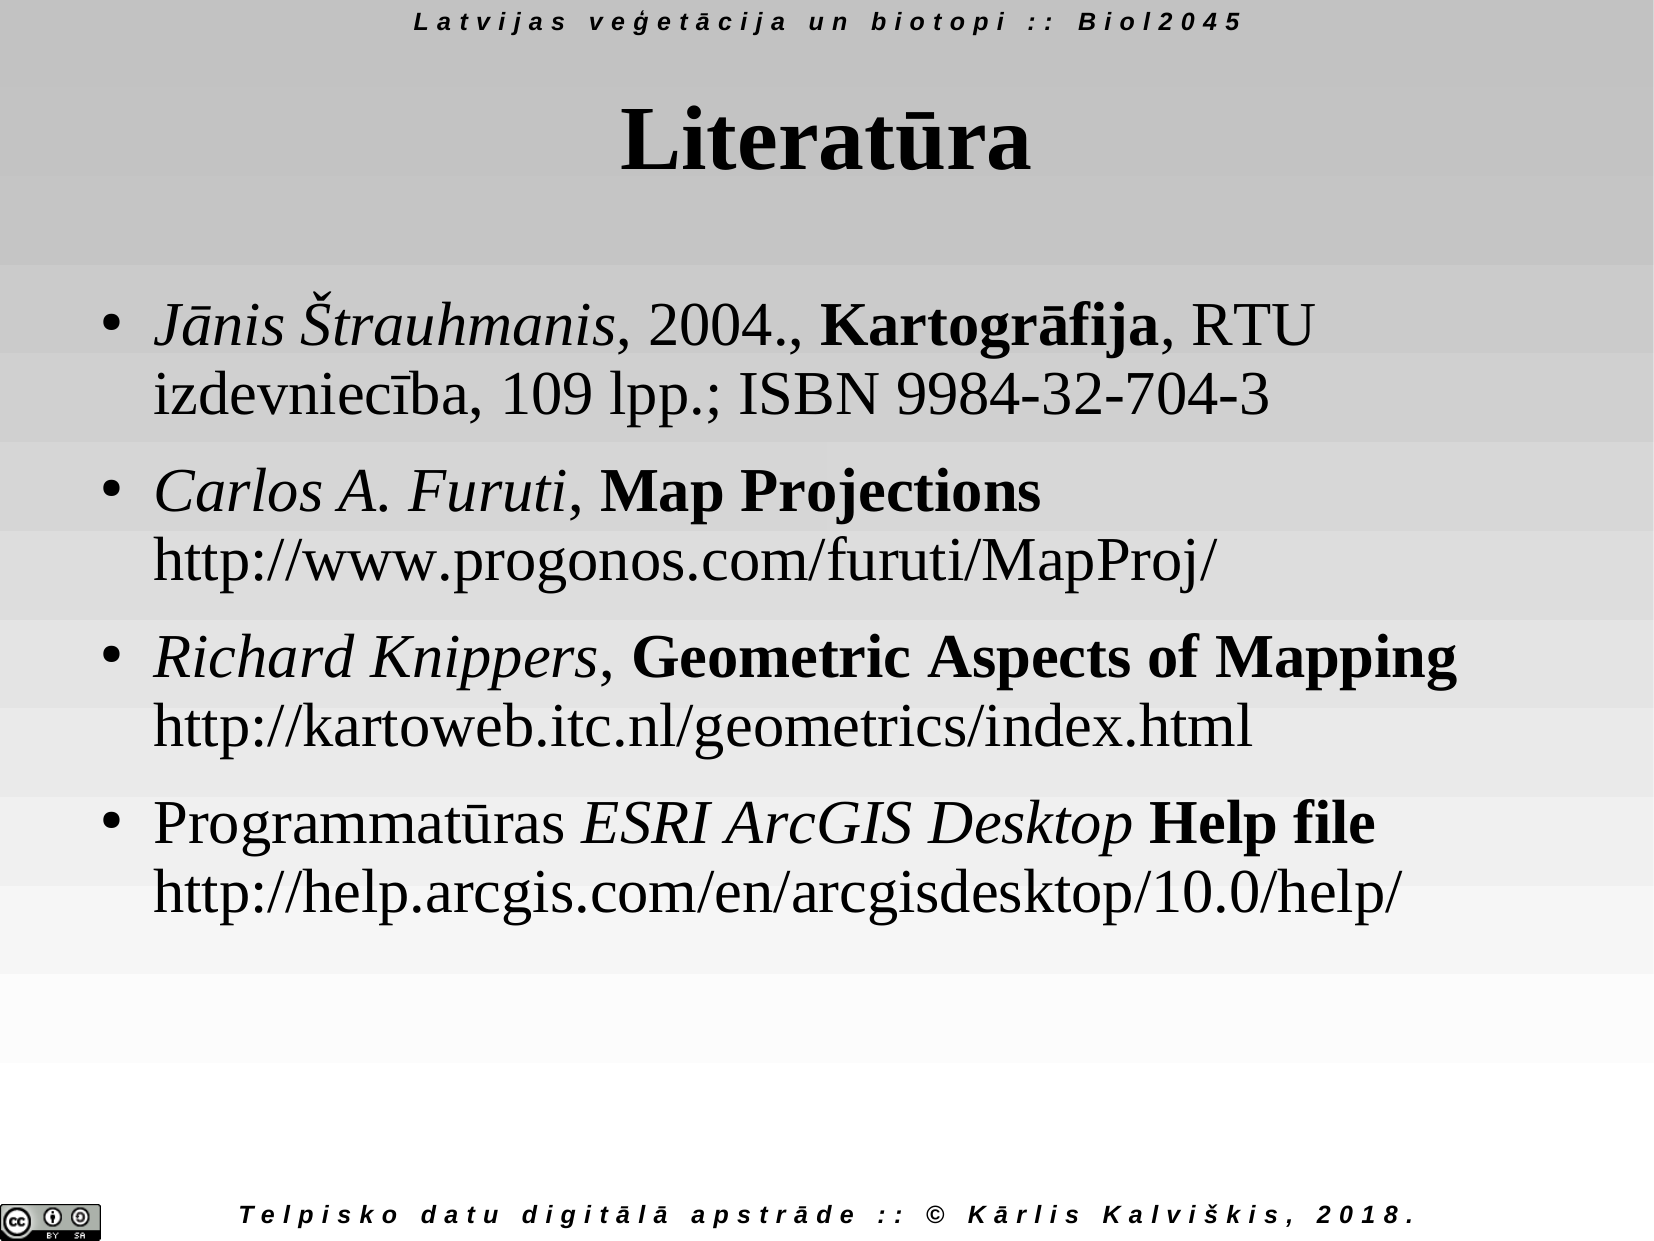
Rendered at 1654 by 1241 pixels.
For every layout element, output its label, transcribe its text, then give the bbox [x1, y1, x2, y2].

list Jānis Štrauhmanis, 2004., Kartogrāfija, RTU izdevniecība, 109 lpp.; ISBN 9984-32-704-3 Carlos A. Furuti, Map Projections http://www.progonos.com/furuti/MapProj/ Richard Knippers, Geometric Aspects of Mapping http://kartoweb.itc.nl/geometrics/index.html Programmatūras ESRI ArcGIS Desktop Help file http://help.arcgis.com/en/arcgisdesktop/10.0/help/ [82, 289, 1571, 1113]
title Literatūra [29, 43, 1625, 234]
picture [0, 0, 1654, 1241]
